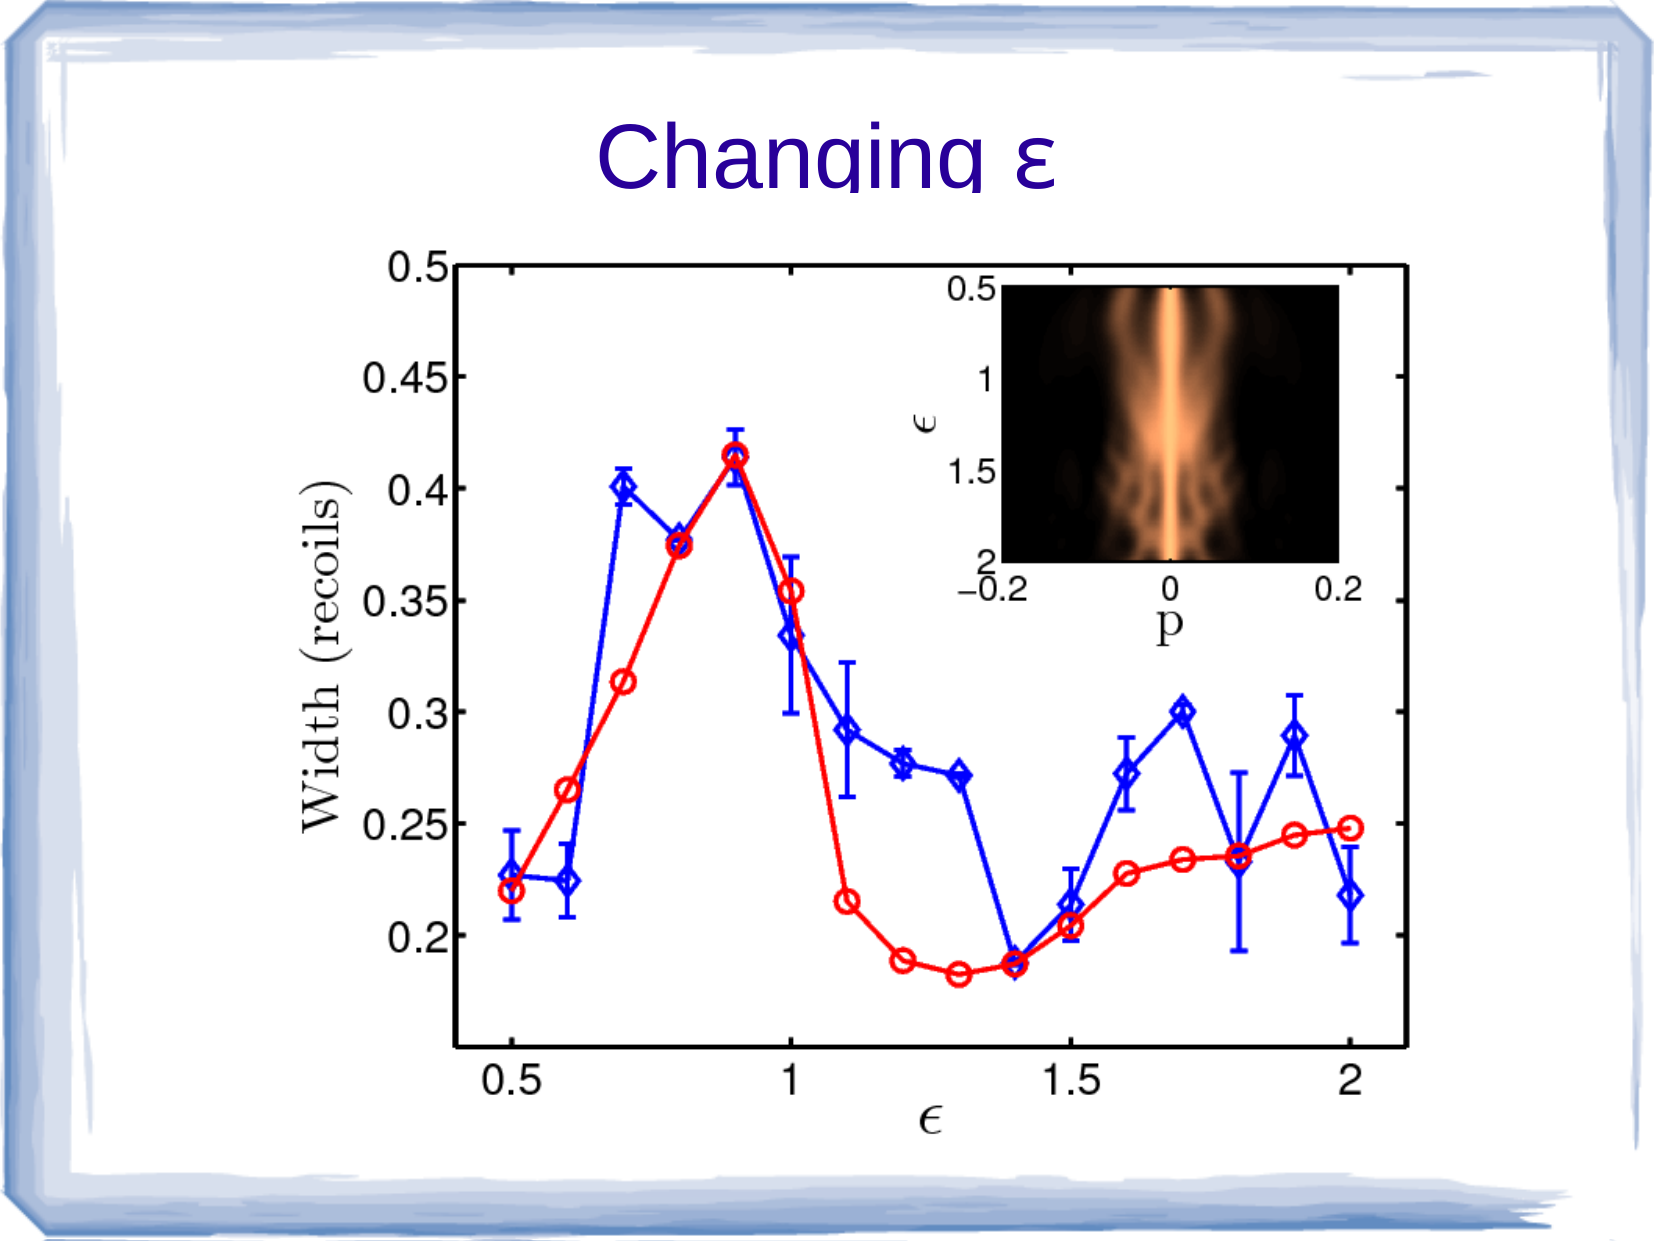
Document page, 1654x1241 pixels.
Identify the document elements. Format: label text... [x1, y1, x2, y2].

title Changing ε [82, 49, 1571, 257]
picture [0, 0, 1654, 1241]
